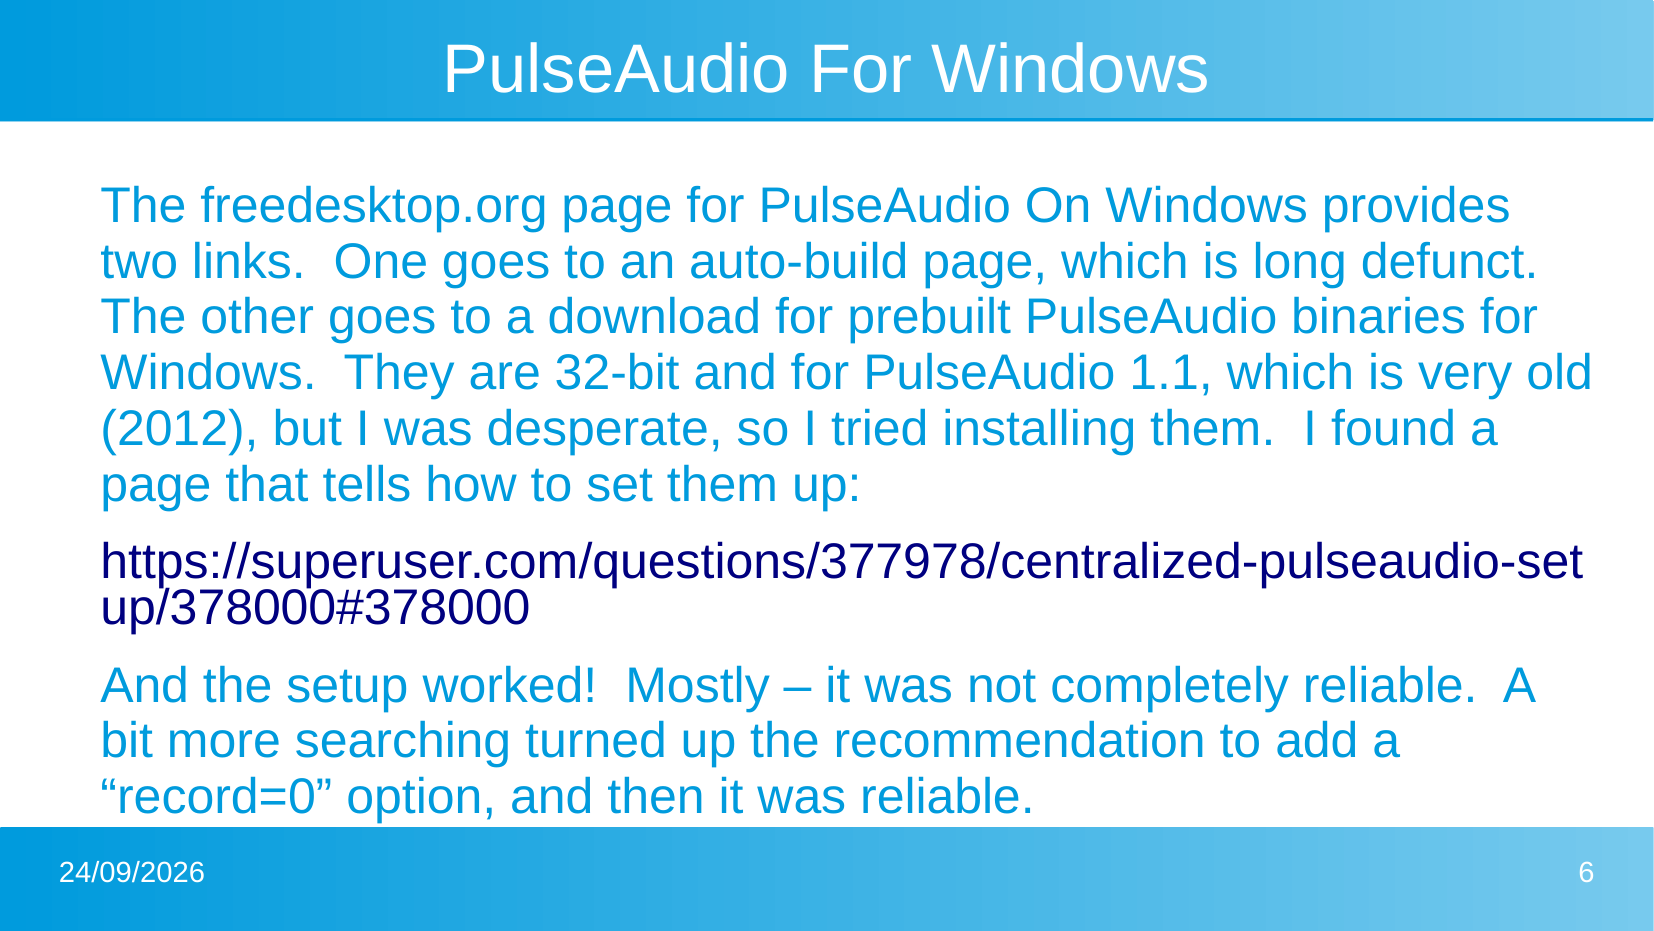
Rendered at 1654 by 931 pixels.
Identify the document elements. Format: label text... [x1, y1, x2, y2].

title PulseAudio For Windows [59, 29, 1595, 108]
list The freedesktop.org page for PulseAudio On Windows provides two links. One goes to an auto-build page, which is long defunct. The other goes to a download for prebuilt PulseAudio binaries for Windows. They are 32-bit and for PulseAudio 1.1, which is very old (2012), but I was desperate, so I tried installing them. I found a page that tells how to set them up: https://superuser.com/questions/377978/centralized-pulseaudio-setup/378000#378000 And the setup worked! Mostly – it was not completely reliable. A bit more searching turned up the recommendation to add a “record=0” option, and then it was reliable. [29, 177, 1595, 768]
